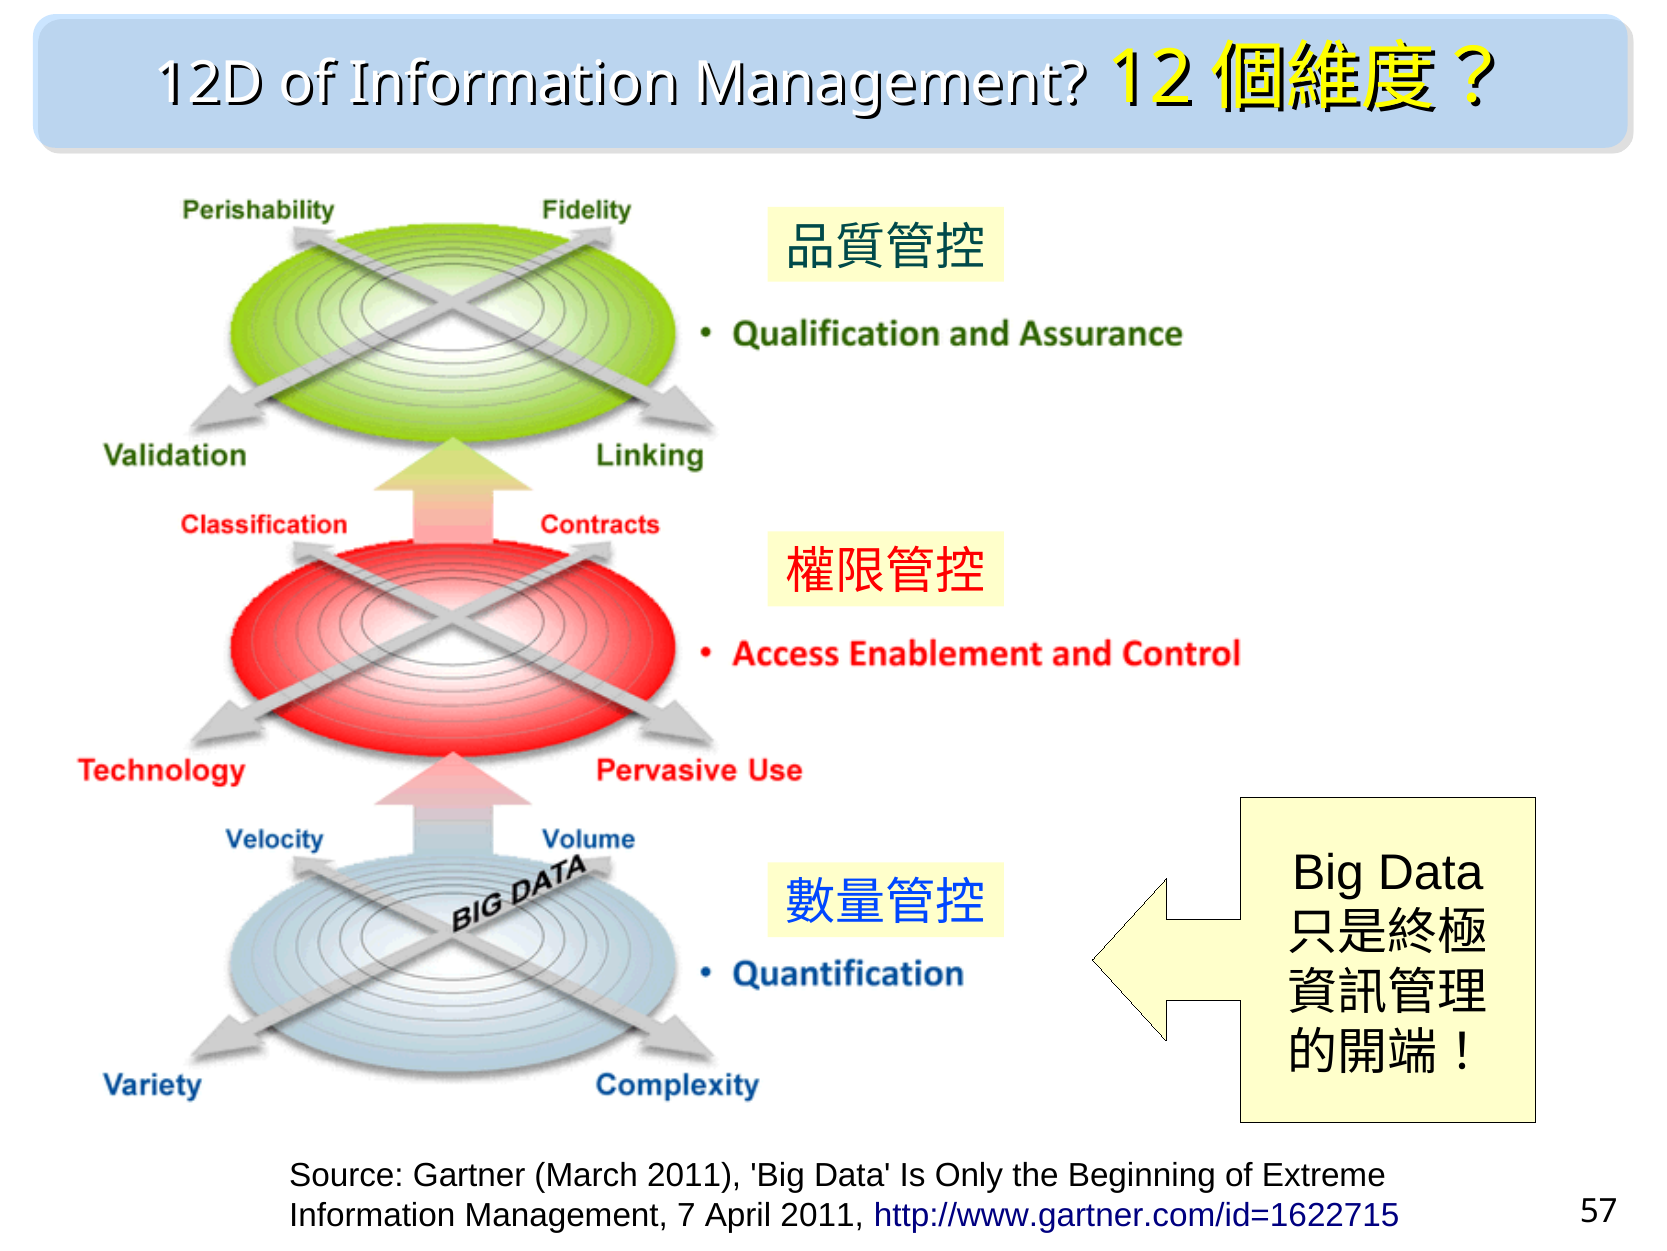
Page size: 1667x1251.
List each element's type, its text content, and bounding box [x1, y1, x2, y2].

text_box 權限管控 [767, 531, 1004, 607]
text_box Big Data 只是終極 資訊管理 的開端！ [1092, 797, 1536, 1123]
text_box Source: Gartner (March 2011), 'Big Data' Is Only the Beginning of Extreme Information Management, 7 April 2011, http://www.gartner.com/id=1622715 [274, 1145, 1430, 1241]
text_box 品質管控 [767, 206, 1004, 282]
picture [57, 177, 1362, 1123]
text_box 數量管控 [767, 862, 1004, 938]
title 12D of Information Management? 12個維度？ [0, 7, 1665, 148]
